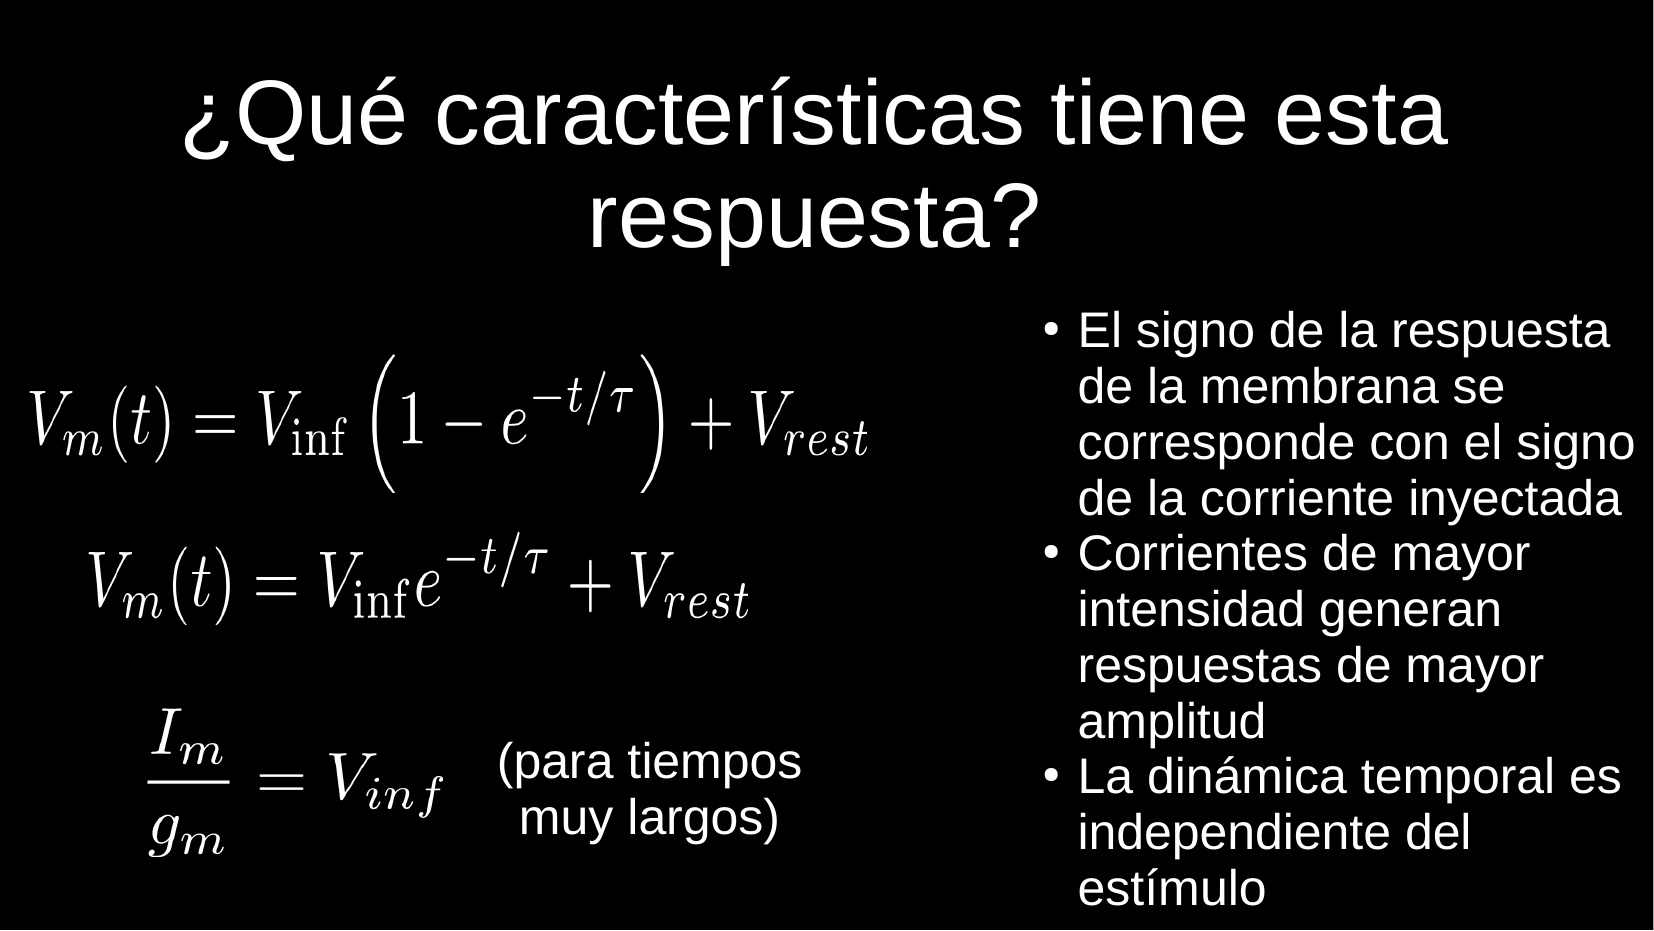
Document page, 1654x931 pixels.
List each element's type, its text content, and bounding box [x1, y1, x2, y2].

text_box (para tiempos muy largos) [472, 726, 827, 909]
picture [147, 708, 443, 857]
title ¿Qué características tiene esta respuesta? [5, 62, 1625, 268]
picture [88, 531, 748, 625]
text_box El signo de la respuesta de la membrana se corresponde con el signo de la corriente inyectada Corrientes de mayor intensidad generan respuestas de mayor amplitud La dinámica temporal es independiente del estímulo [1027, 295, 1654, 924]
picture [29, 354, 867, 493]
